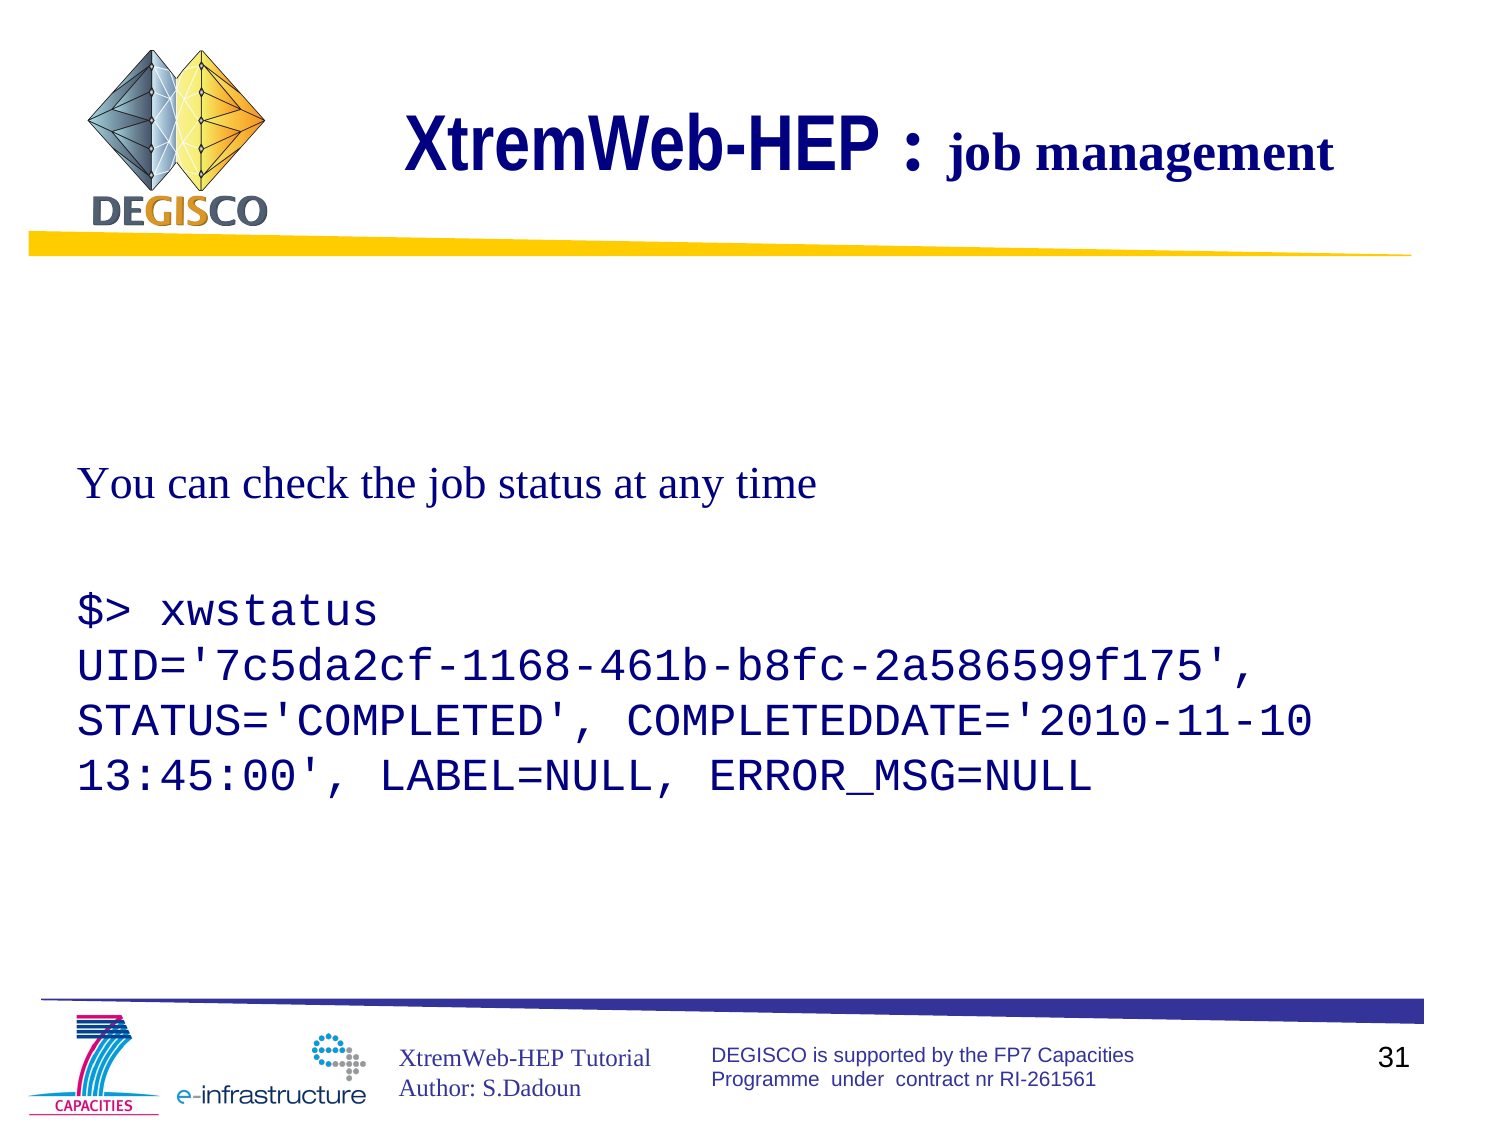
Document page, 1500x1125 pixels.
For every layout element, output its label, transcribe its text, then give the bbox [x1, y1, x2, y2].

title XtremWeb-HEP : job management [260, 56, 1479, 221]
picture [22, 1007, 165, 1124]
picture [317, 1038, 340, 1049]
subtitle You can check the job status at any time $> xwstatus UID='7c5da2cf-1168-461b-b8fc-2a586599f175', STATUS='COMPLETED', COMPLETEDDATE='2010-11-10 13:45:00', LABEL=NULL, ERROR_MSG=NULL [76, 255, 1427, 998]
picture [177, 1033, 366, 1104]
picture [65, 44, 287, 226]
